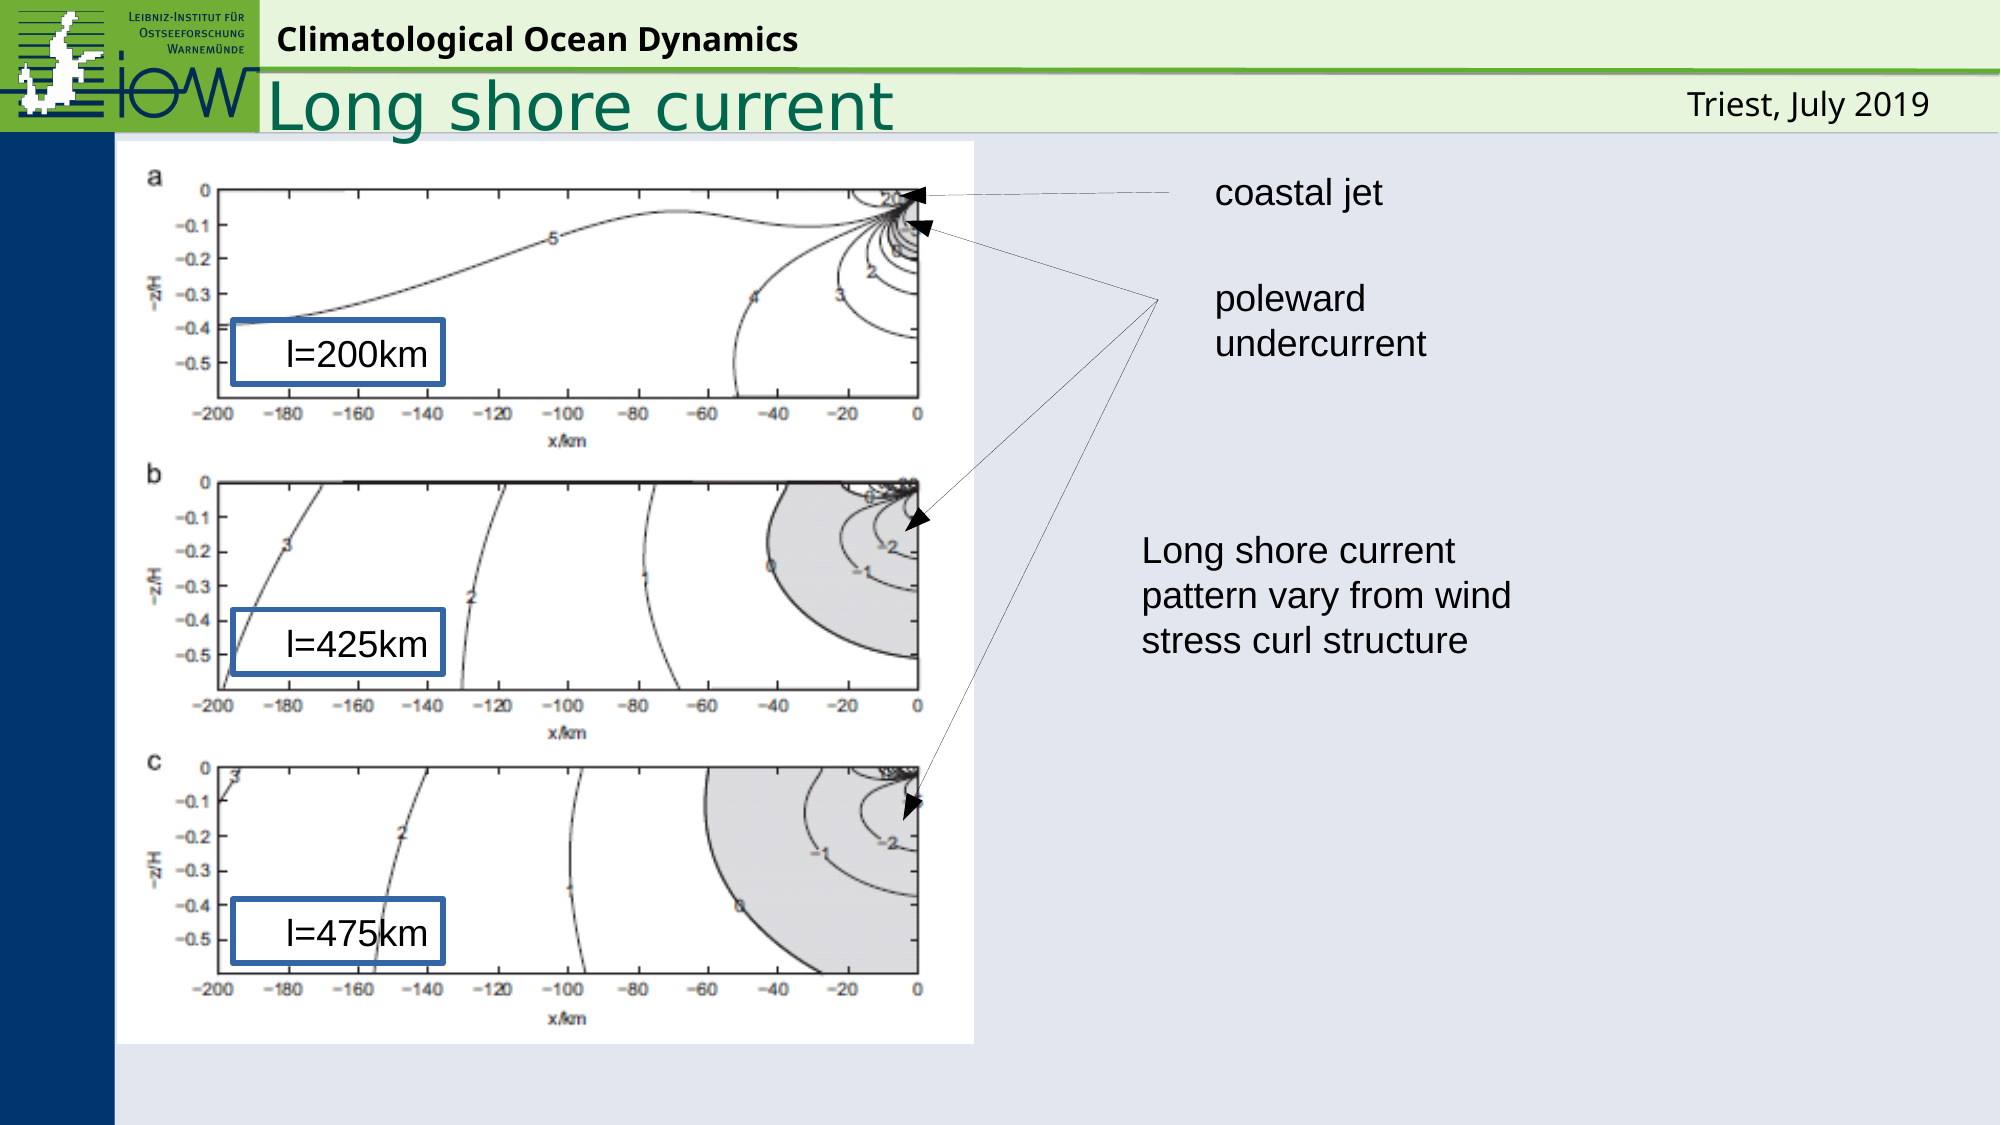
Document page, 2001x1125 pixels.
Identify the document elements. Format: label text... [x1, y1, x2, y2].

text_box Long shore current [0, 55, 1242, 161]
text_box coastal jet [1164, 160, 1350, 221]
text_box Long shore current pattern vary from wind stress curl structure [1091, 518, 1453, 742]
text_box l=200km [232, 320, 443, 385]
text_box l=425km [232, 609, 443, 674]
text_box poleward undercurrent [1164, 266, 1350, 327]
picture [117, 161, 974, 1044]
picture [0, 10, 260, 55]
text_box l=475km [232, 898, 443, 964]
